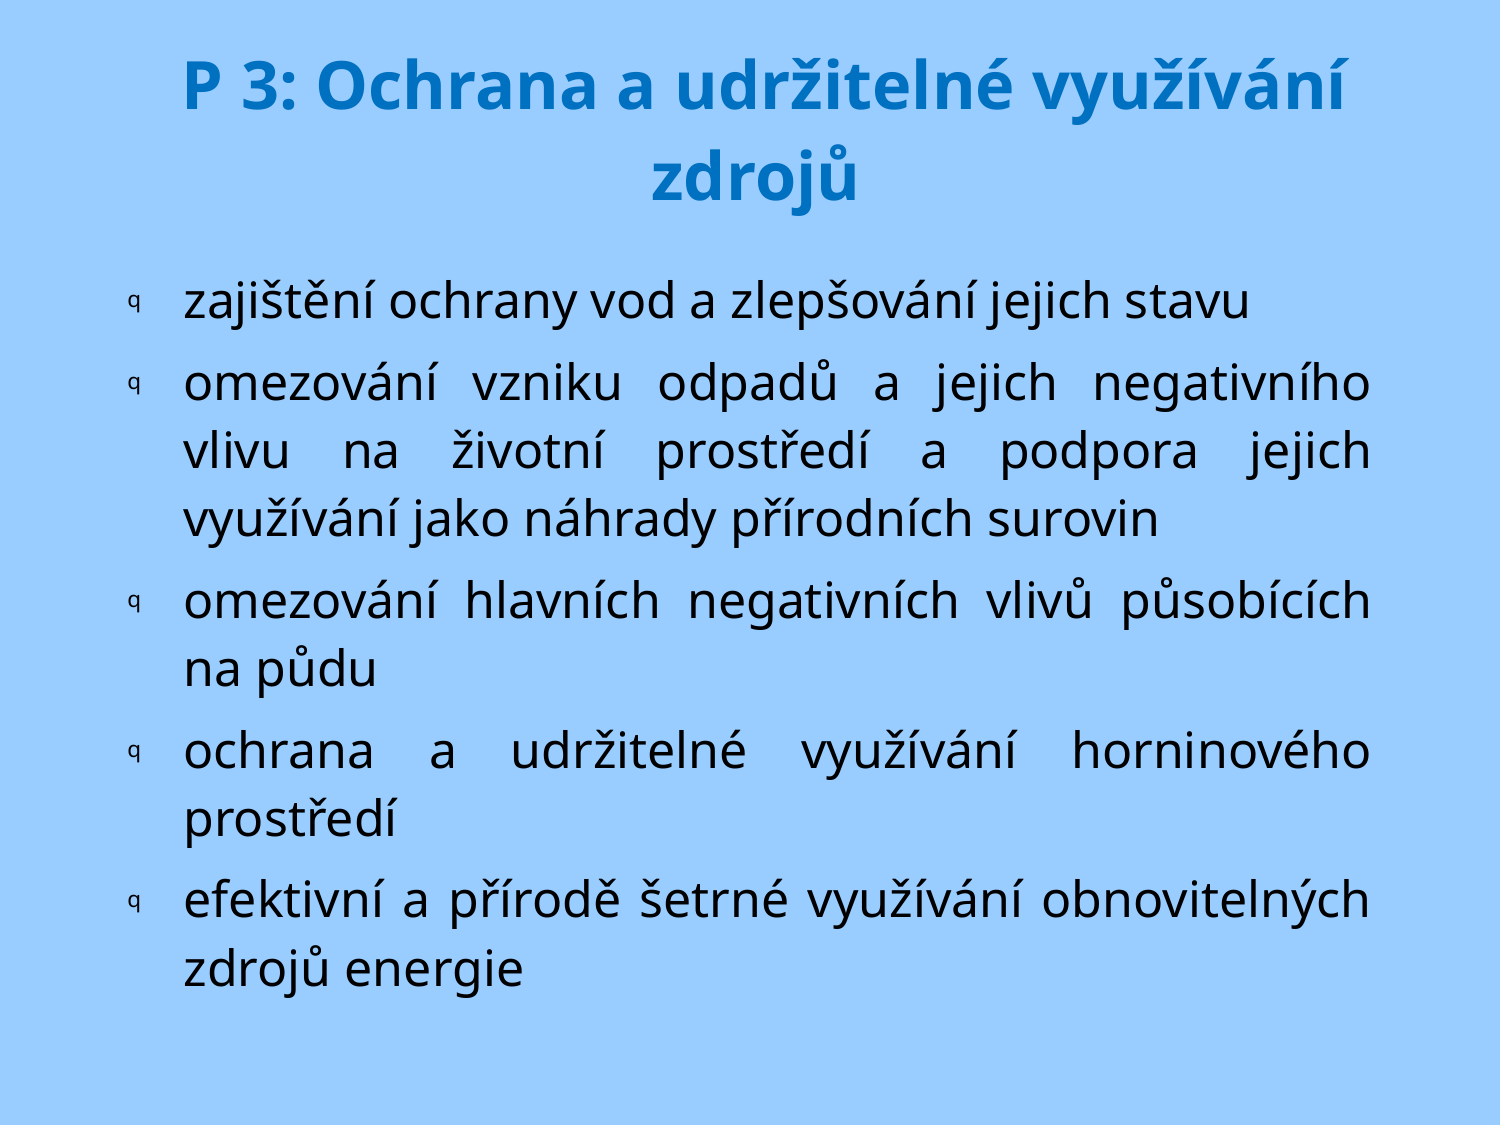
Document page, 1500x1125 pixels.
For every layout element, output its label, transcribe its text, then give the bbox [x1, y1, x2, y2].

title P 3: Ochrana a udržitelné využívání zdrojů [112, 46, 1400, 211]
list zajištění ochrany vod a zlepšování jejich stavu omezování vzniku odpadů a jejich negativního vlivu na životní prostředí a podpora jejich využívání jako náhrady přírodních surovin omezování hlavních negativních vlivů působících na půdu ochrana a udržitelné využívání horninového prostředí efektivní a přírodě šetrné využívání obnovitelných zdrojů energie [112, 257, 1388, 950]
